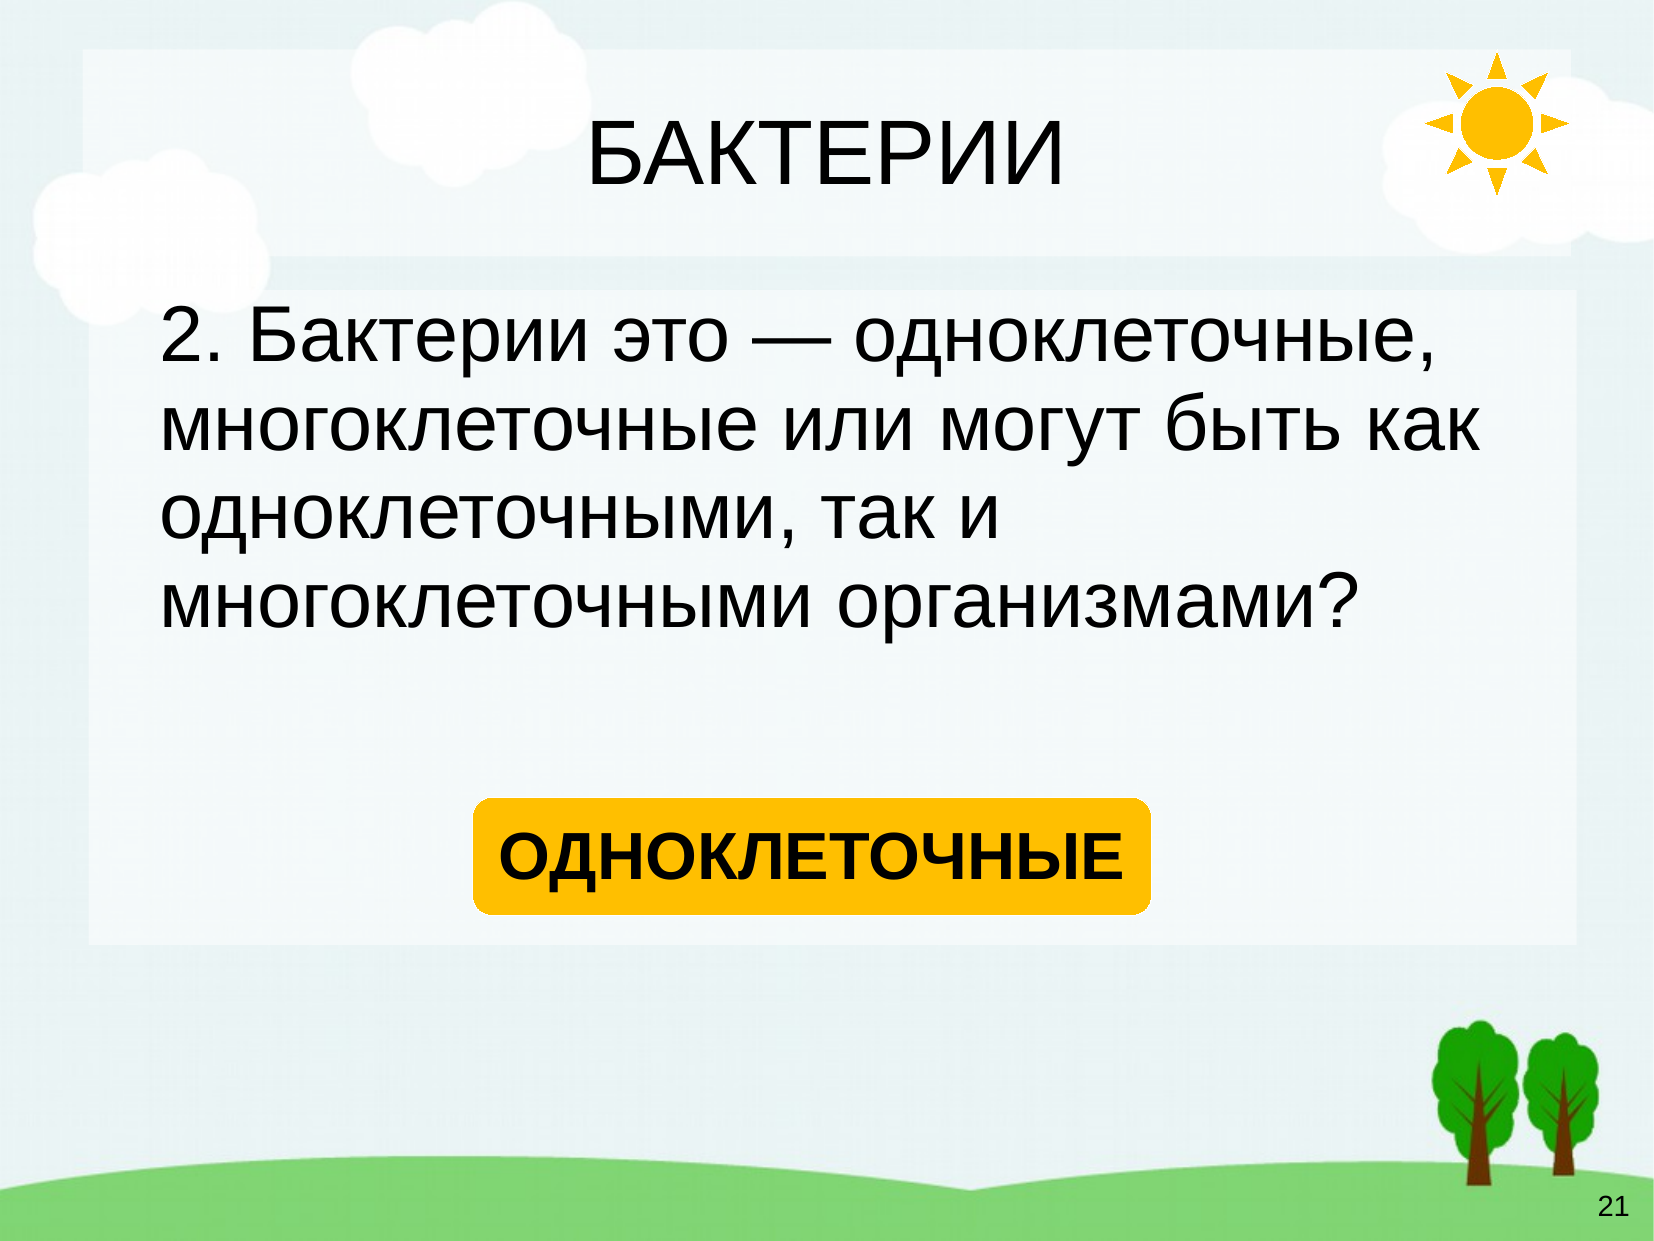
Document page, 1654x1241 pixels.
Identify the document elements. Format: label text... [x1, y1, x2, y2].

text_box [1486, 49, 1508, 80]
text_box [1520, 71, 1550, 100]
text_box [1444, 146, 1474, 176]
text_box [1486, 167, 1508, 198]
list 2. Бактерии это — одноклеточные, многоклеточные или могут быть как одноклеточными, так и многоклеточными организмами? [88, 290, 1577, 945]
text_box [1540, 112, 1571, 134]
text_box [1520, 146, 1550, 176]
text_box [1423, 112, 1454, 134]
title БАКТЕРИИ [82, 49, 1571, 257]
text_box [1444, 71, 1474, 100]
text_box [1460, 86, 1535, 161]
picture [0, 0, 1654, 1241]
text_box ОДНОКЛЕТОЧНЫЕ [472, 797, 1152, 916]
